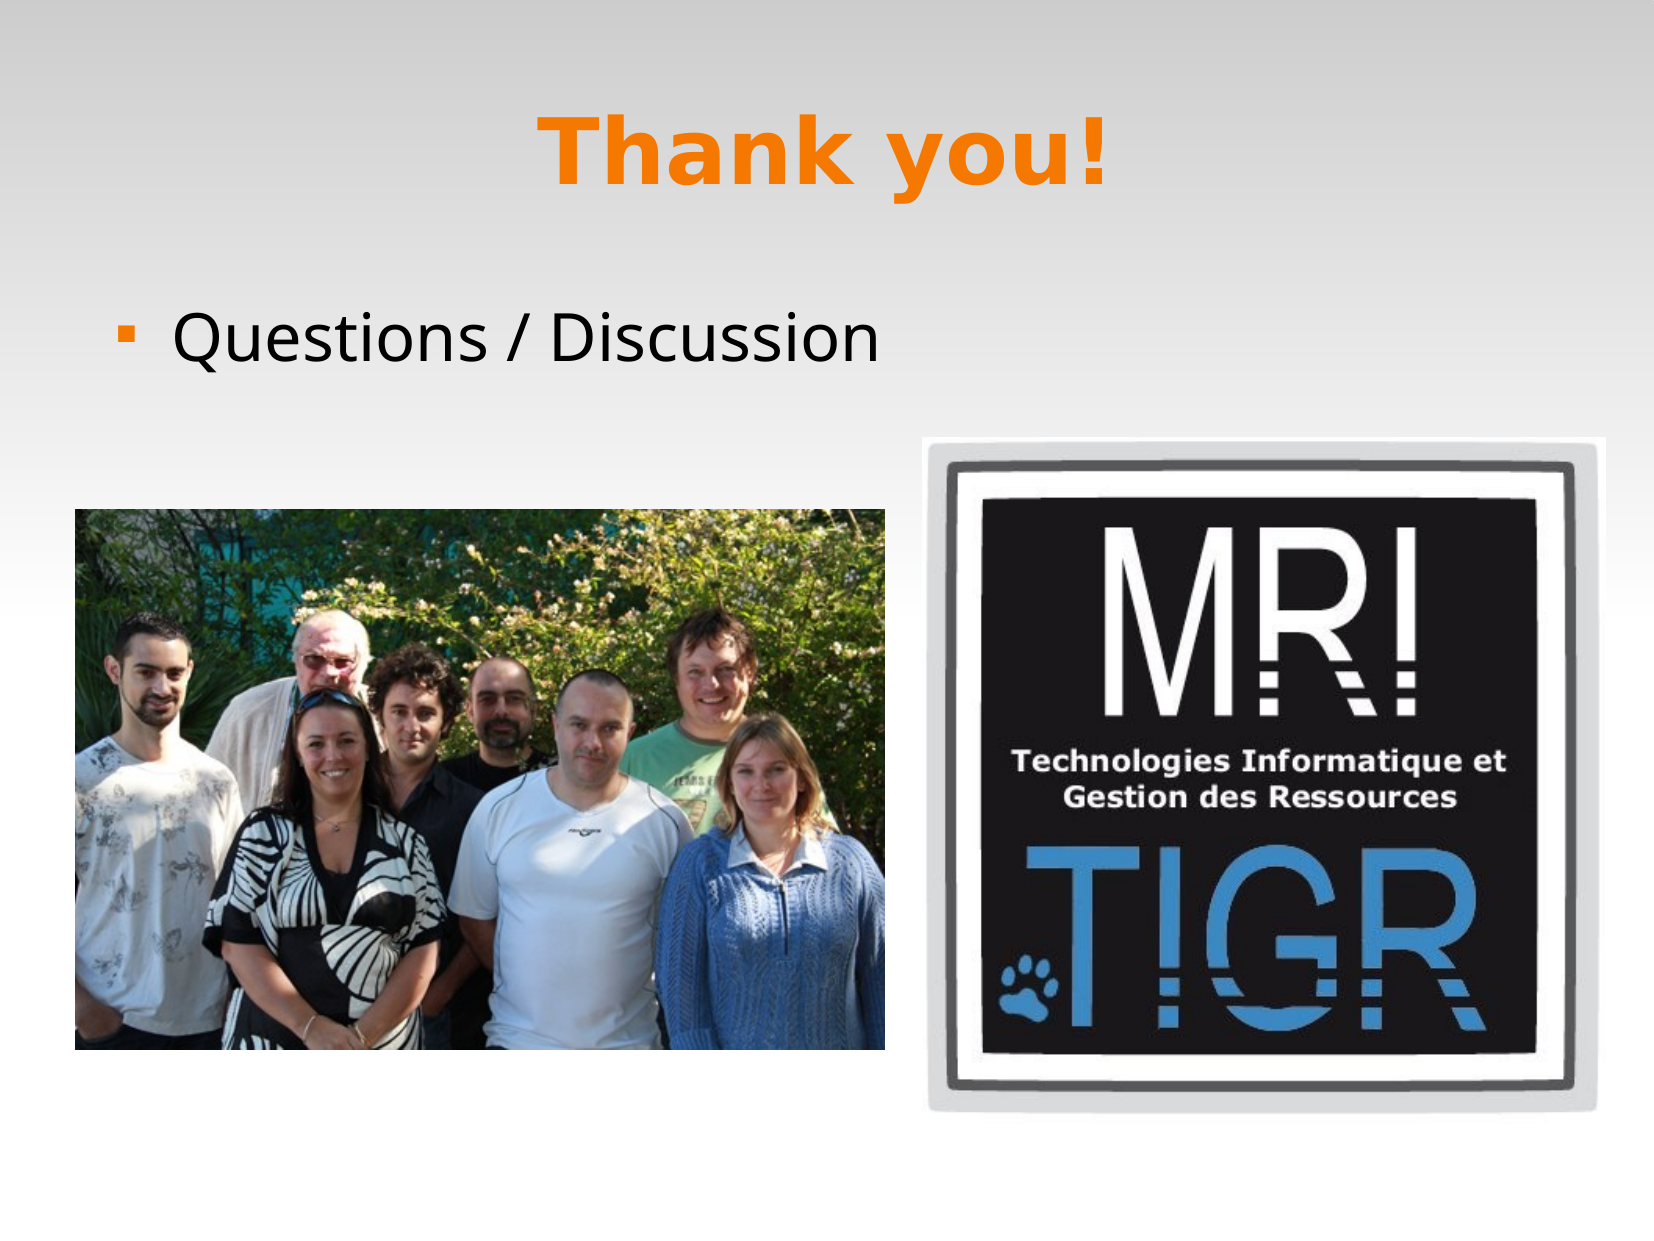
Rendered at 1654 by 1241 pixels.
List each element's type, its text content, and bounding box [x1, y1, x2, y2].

picture [922, 437, 1606, 1126]
picture [75, 509, 885, 1051]
list Questions / Discussion [82, 290, 991, 1109]
title Thank you! [82, 49, 1571, 257]
